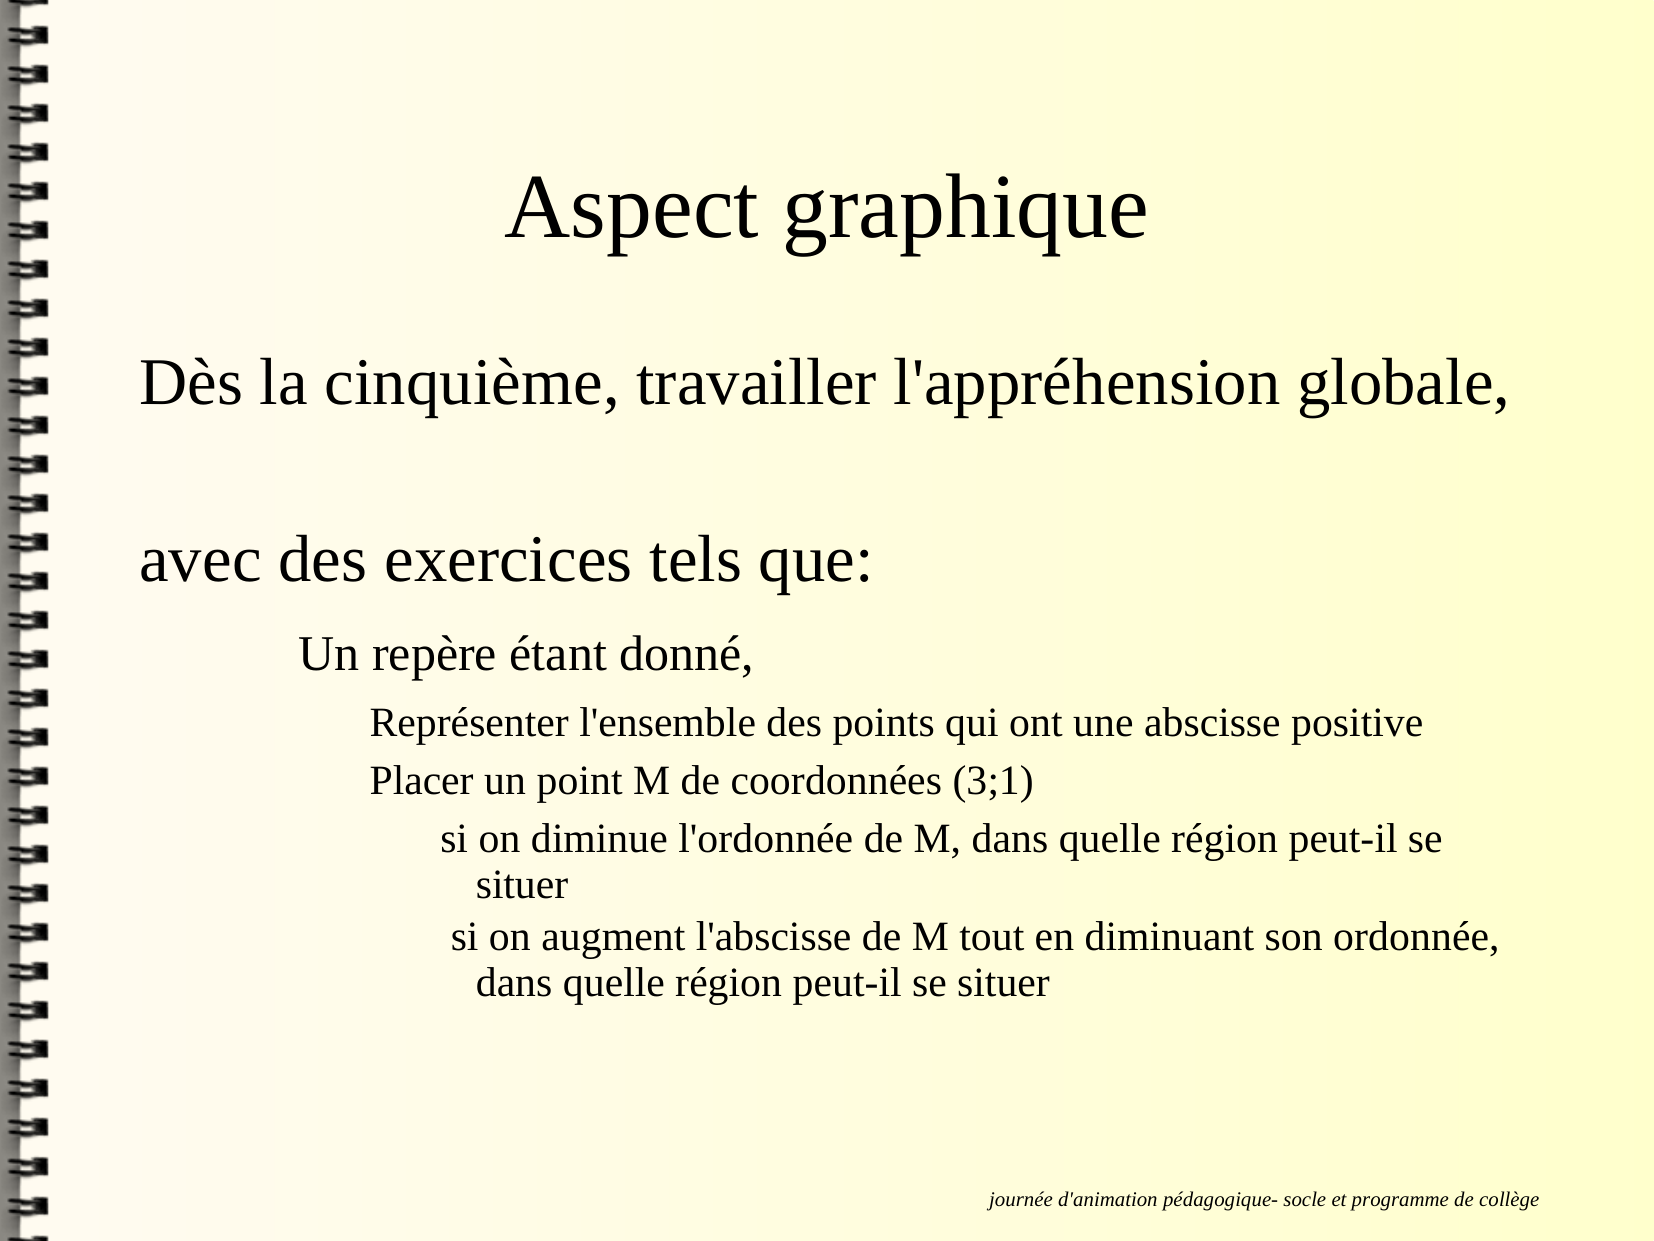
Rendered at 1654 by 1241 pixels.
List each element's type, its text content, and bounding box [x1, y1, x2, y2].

picture [0, 0, 1654, 1241]
list Dès la cinquième, travailler l'appréhension globale, avec des exercices tels que: Un repère étant donné, Représenter l'ensemble des points qui ont une abscisse positive Placer un point M de coordonnées (3;1) si on diminue l'ordonnée de M, dans quelle région peut-il se situer si on augment l'abscisse de M tout en diminuant son ordonnée, dans quelle région peut-il se situer [121, 344, 1534, 1127]
text_box journée d'animation pédagogique- socle et programme de collège [974, 1181, 1654, 1220]
title Aspect graphique [121, 102, 1534, 311]
